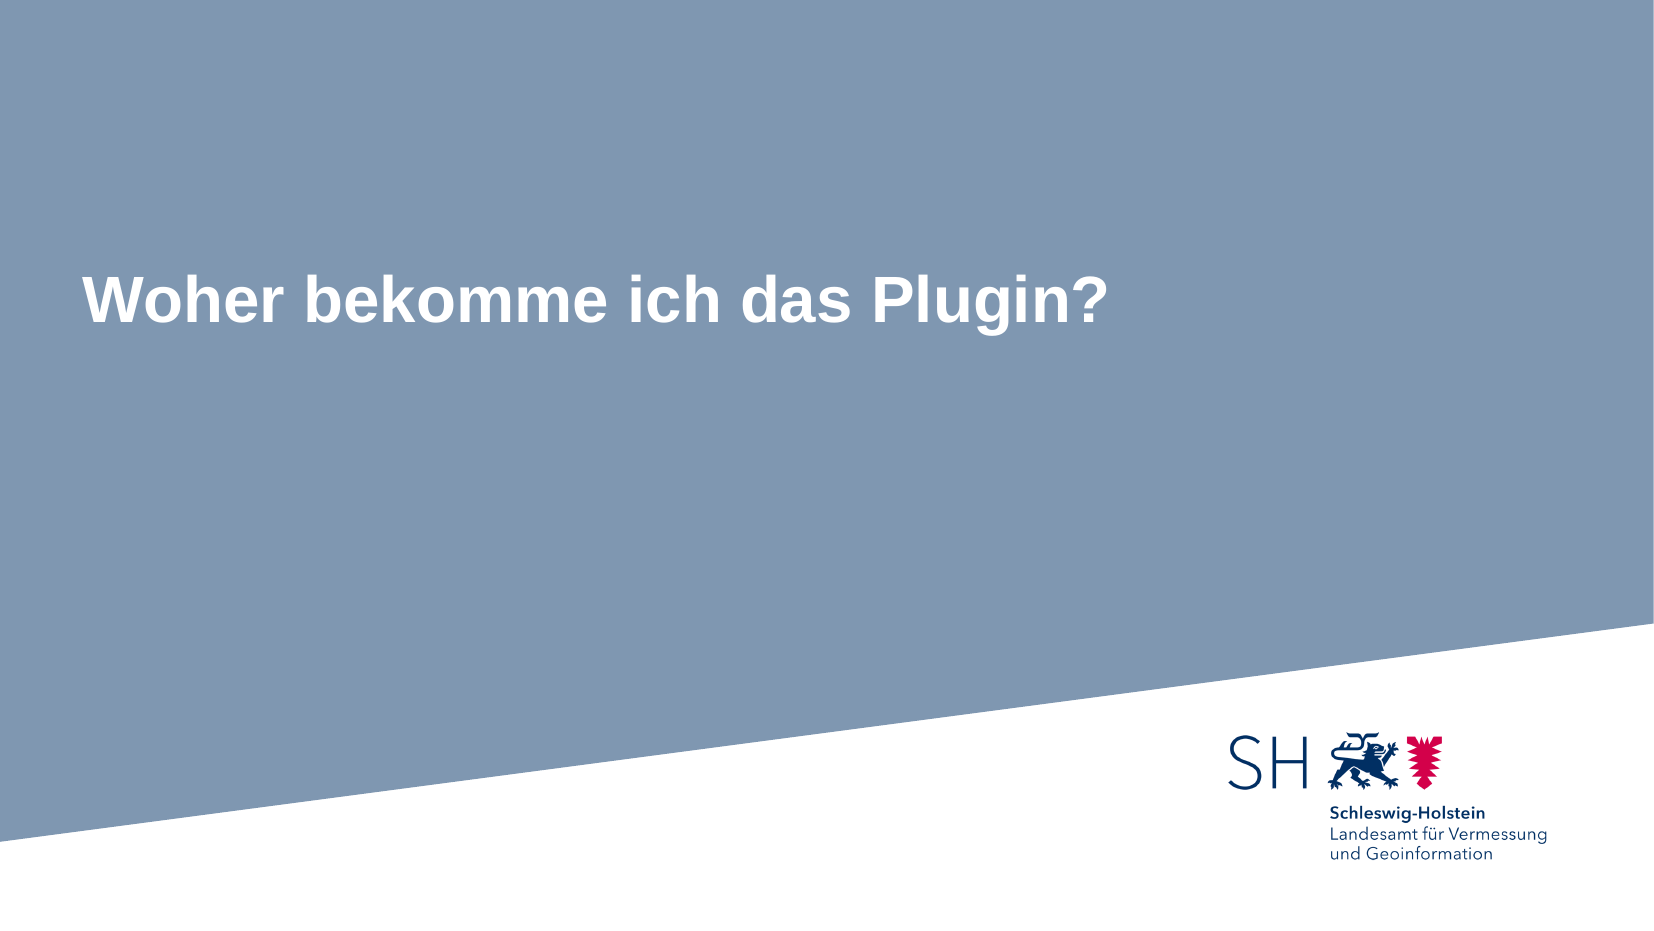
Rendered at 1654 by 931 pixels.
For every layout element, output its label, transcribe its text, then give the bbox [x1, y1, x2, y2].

picture [1228, 732, 1548, 863]
title Woher bekomme ich das Plugin? [82, 216, 1571, 385]
